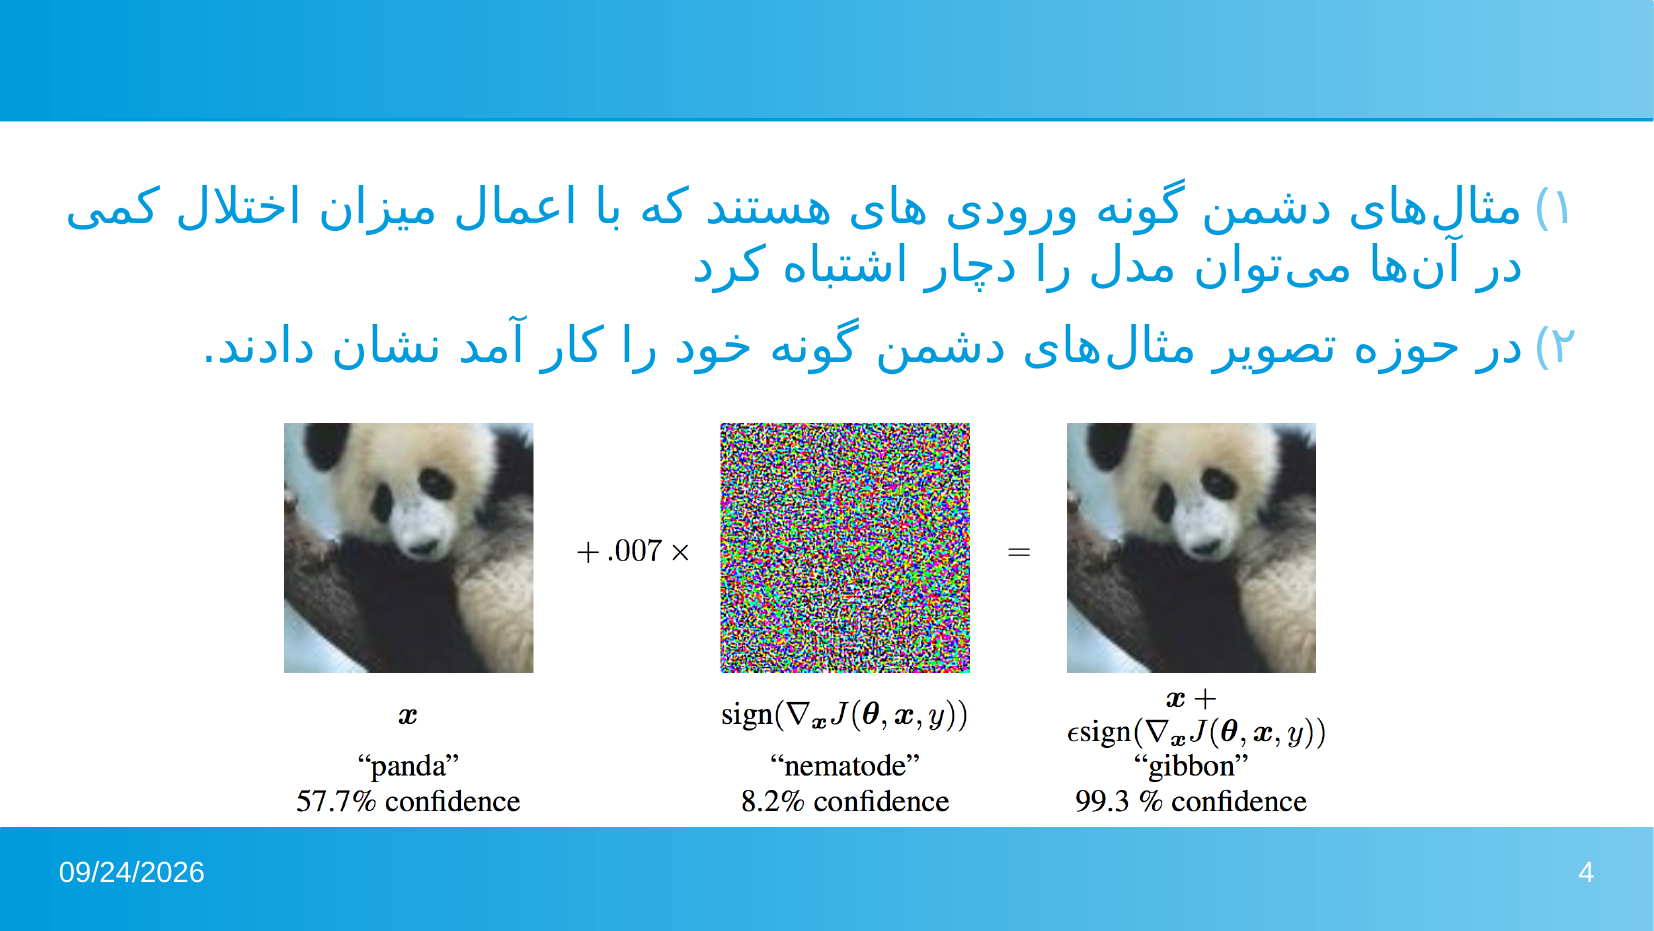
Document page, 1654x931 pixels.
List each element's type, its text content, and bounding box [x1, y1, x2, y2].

picture [265, 402, 1334, 827]
list مثال‌های دشمن گونه ورودی های هستند که با اعمال میزان اختلال کمی در آن‌ها می‌توان مدل را دچار اشتباه کرد در حوزه تصویر مثال‌های دشمن گونه خود را کار آمد نشان دادند. [59, 177, 1595, 768]
